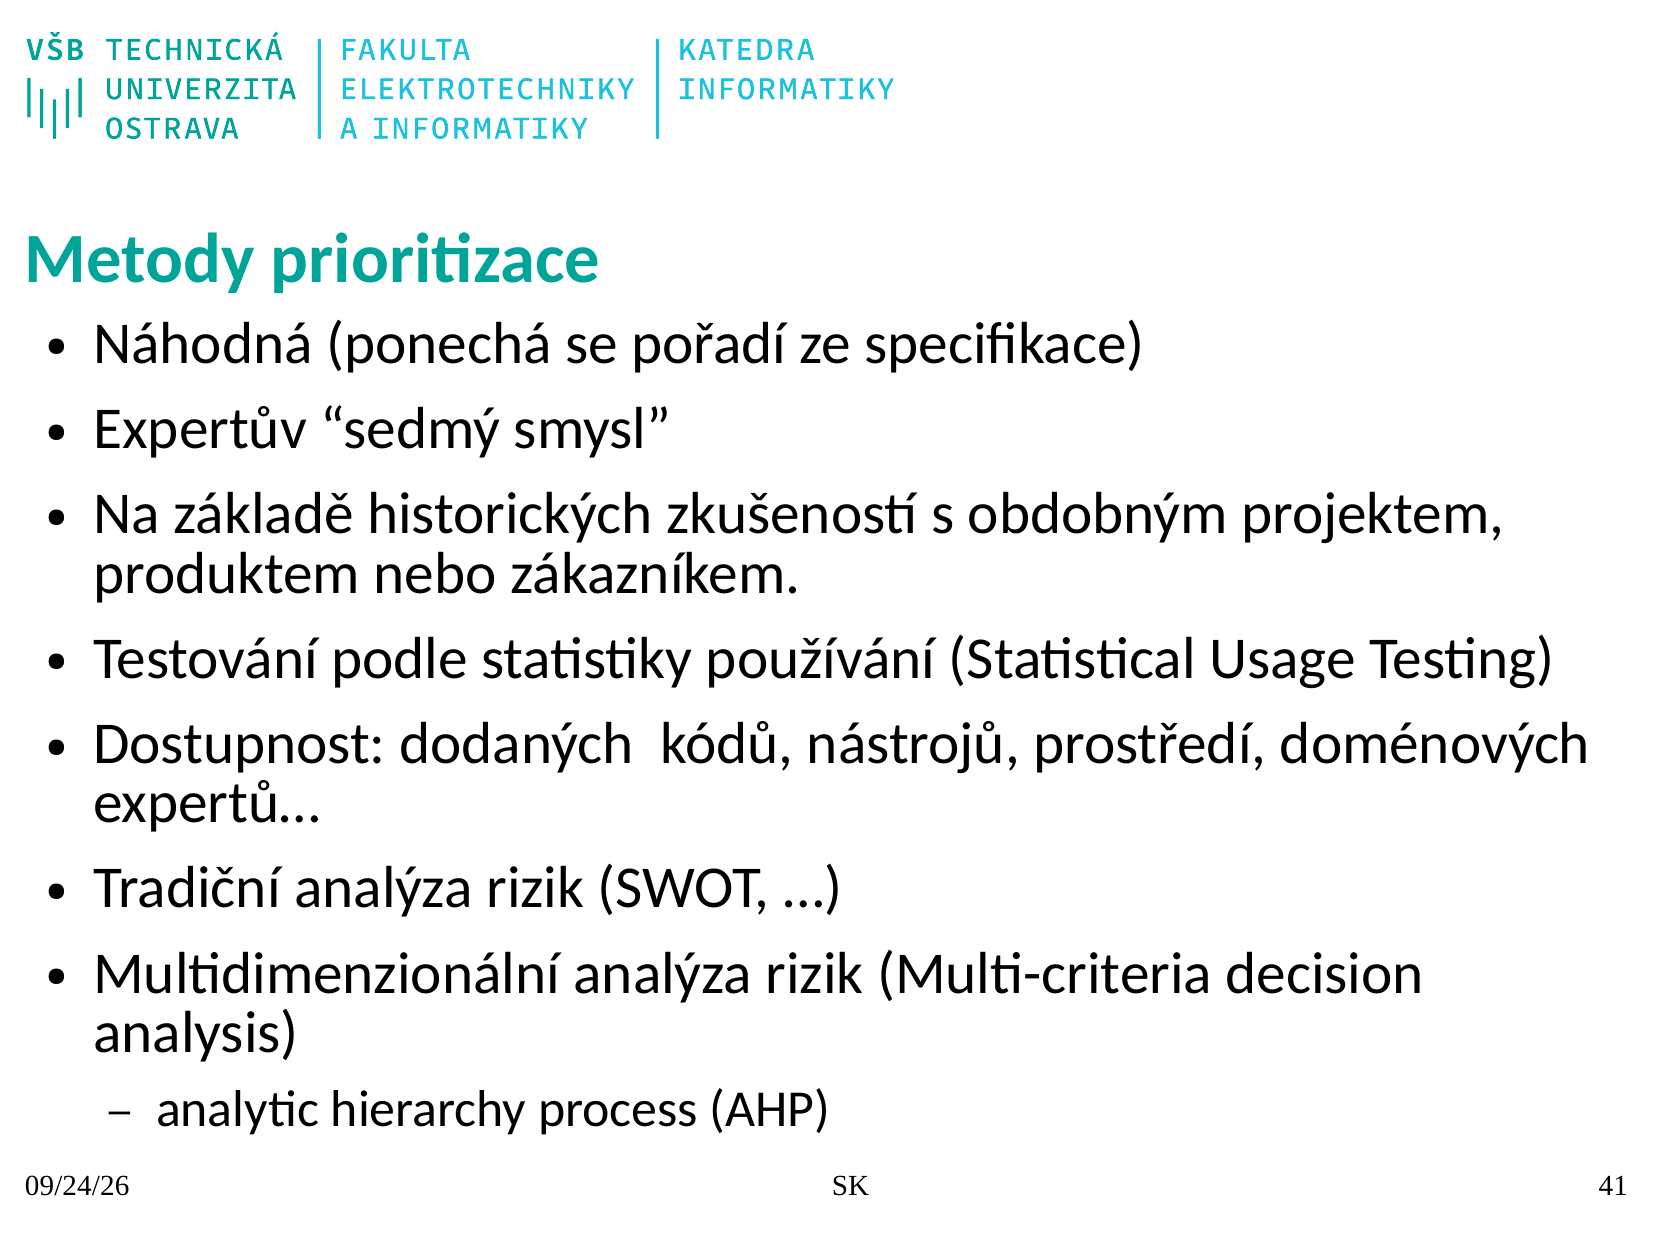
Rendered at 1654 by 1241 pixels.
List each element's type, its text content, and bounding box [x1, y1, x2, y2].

picture [26, 31, 894, 139]
list Náhodná (ponechá se pořadí ze specifikace) Expertův “sedmý smysl” Na základě historických zkušeností s obdobným projektem, produktem nebo zákazníkem. Testování podle statistiky používání (Statistical Usage Testing) Dostupnost: dodaných kódů, nástrojů, prostředí, doménových expertů… Tradiční analýza rizik (SWOT, …) Multidimenzionální analýza rizik (Multi-criteria decision analysis) analytic hierarchy process (AHP) [30, 318, 1629, 1146]
title Metody prioritizace [24, 169, 1629, 300]
